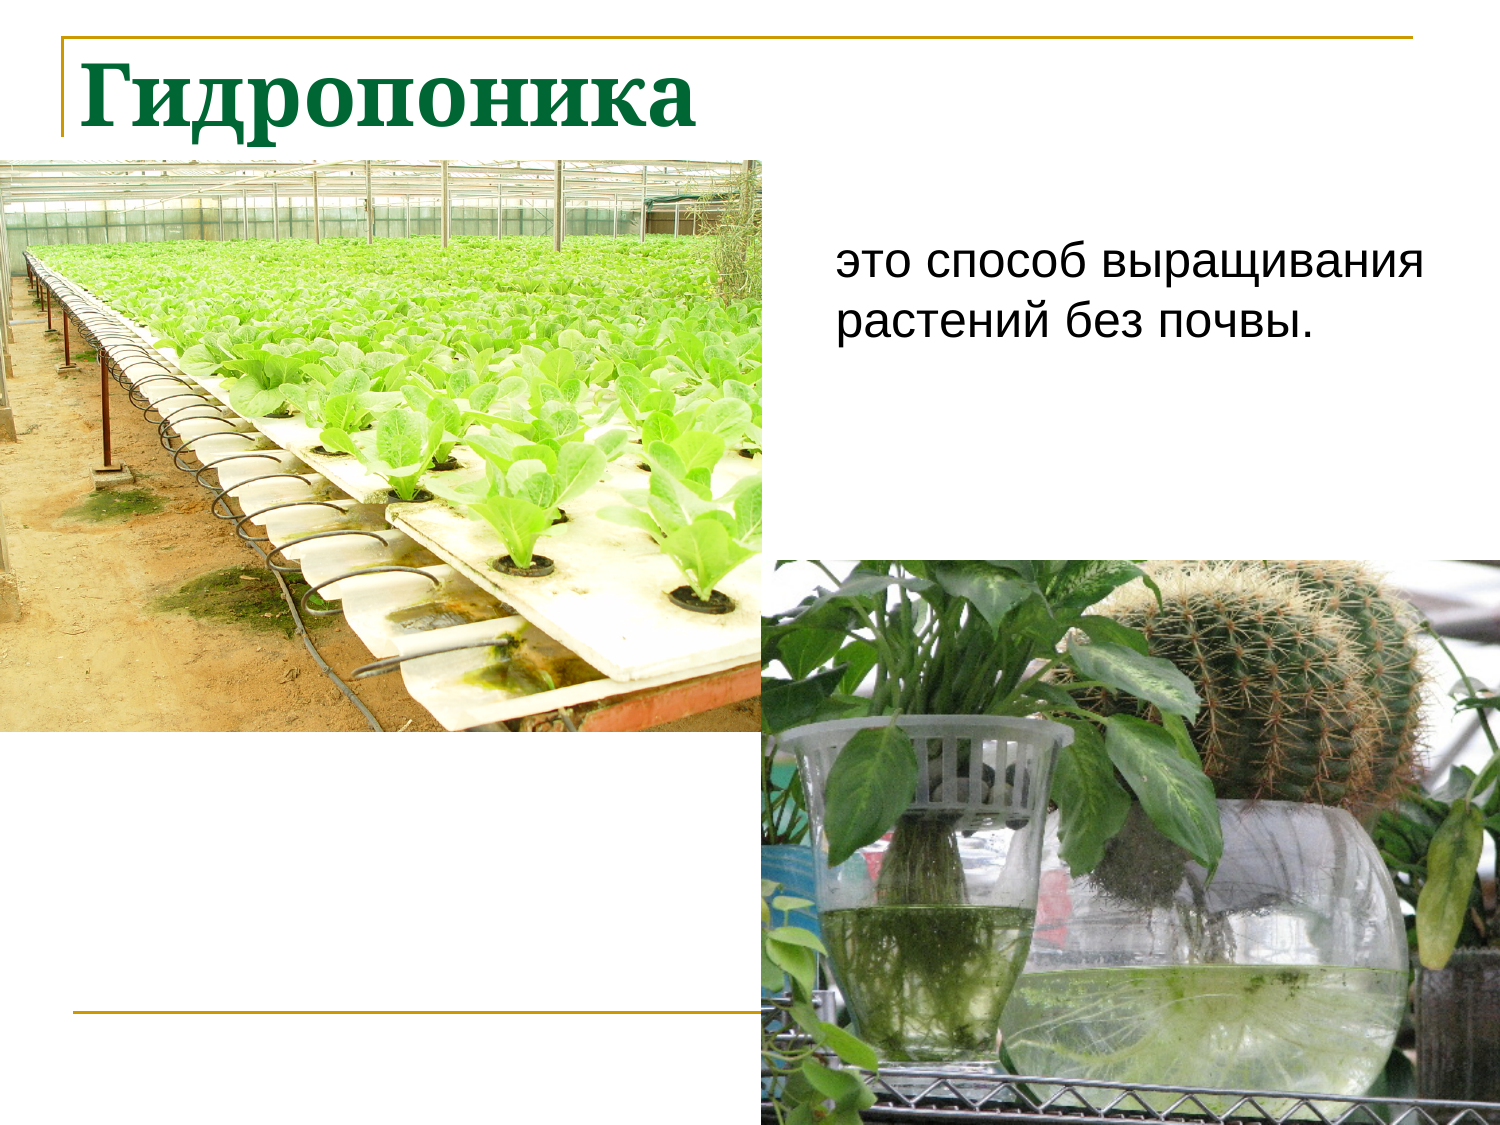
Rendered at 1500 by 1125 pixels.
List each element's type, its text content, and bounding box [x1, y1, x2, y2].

picture [0, 160, 1500, 1125]
title Гидропоника [64, 31, 1415, 188]
text_box это способ выращивания растений без почвы. [820, 219, 1440, 356]
